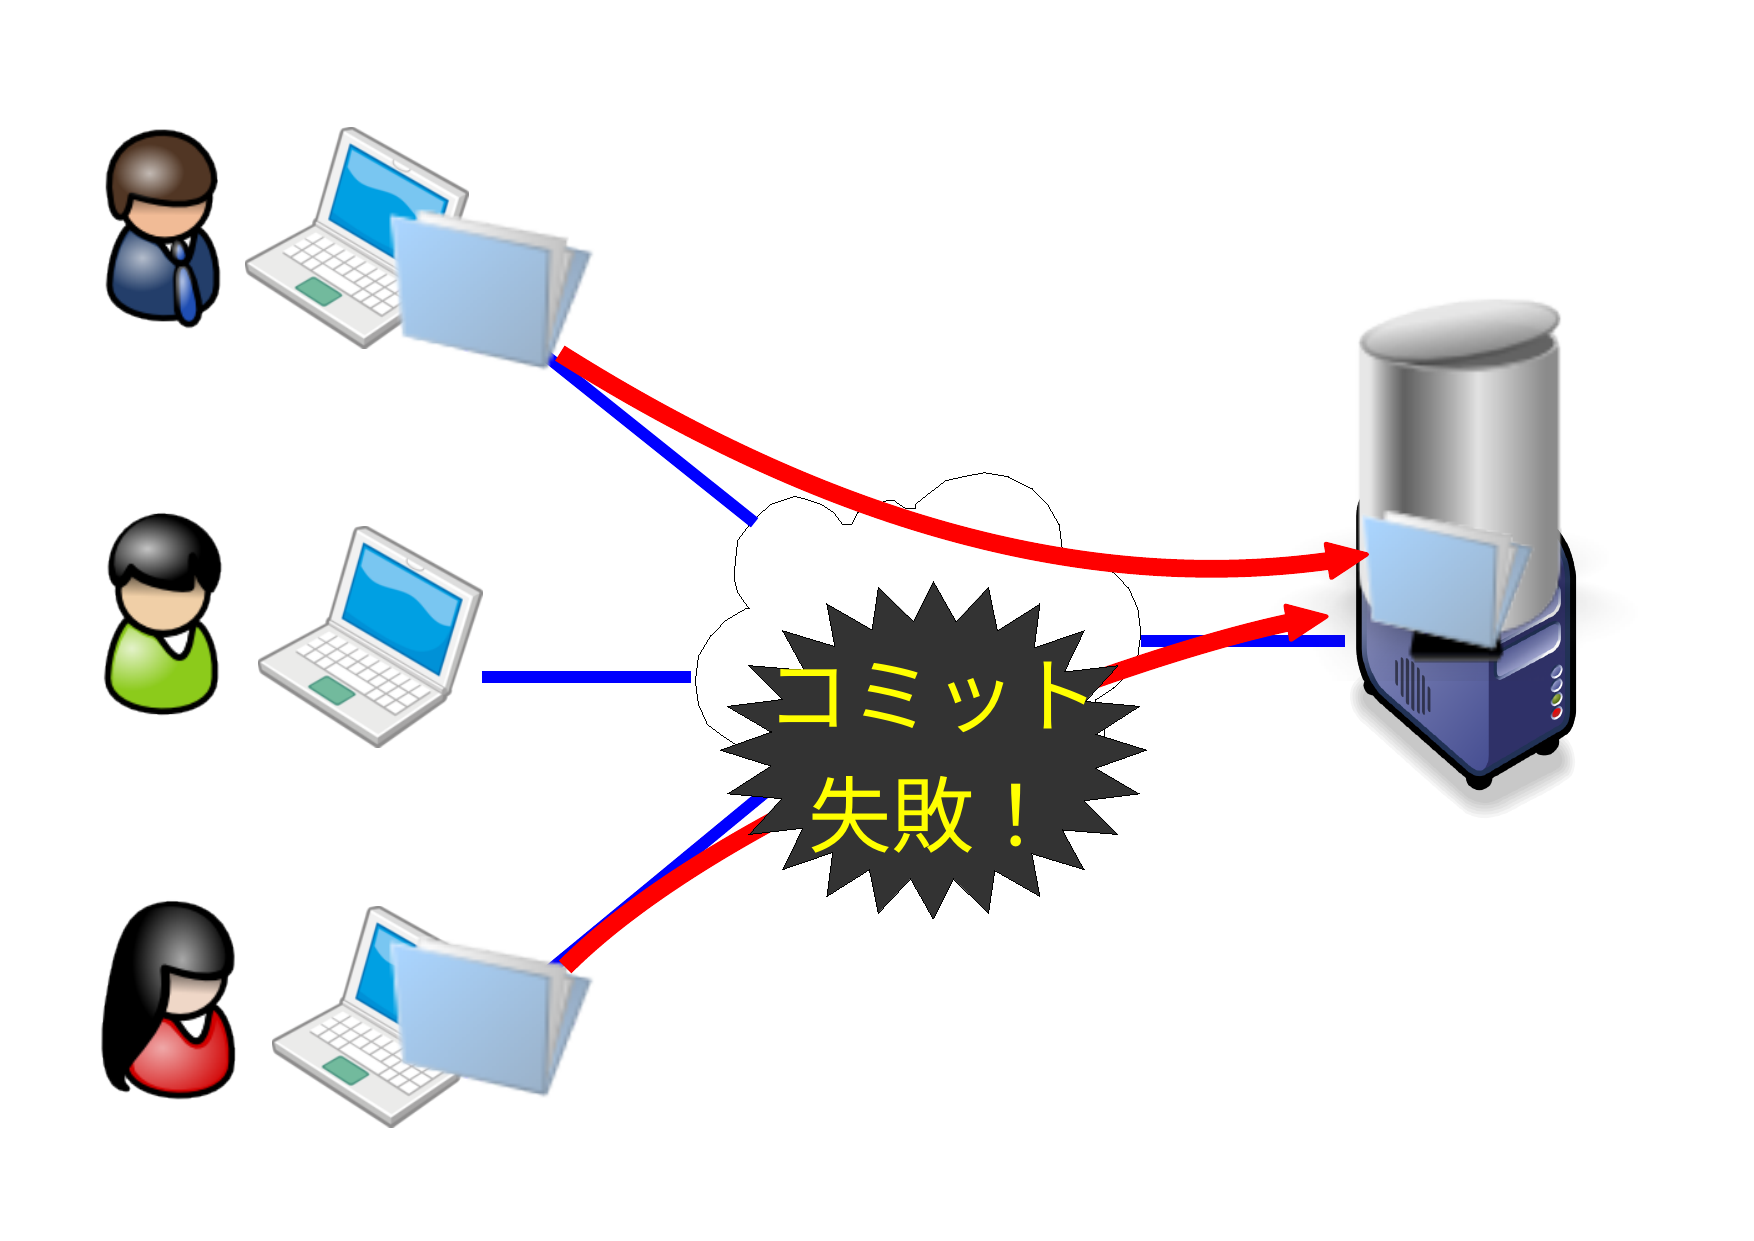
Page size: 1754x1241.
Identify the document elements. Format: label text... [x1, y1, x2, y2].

text_box コミット 失敗！ [720, 581, 1147, 919]
text_box [1098, 730, 1105, 736]
picture [68, 895, 602, 1128]
text_box [695, 472, 1141, 744]
picture [1250, 197, 1669, 864]
picture [59, 123, 602, 378]
picture [59, 509, 483, 748]
